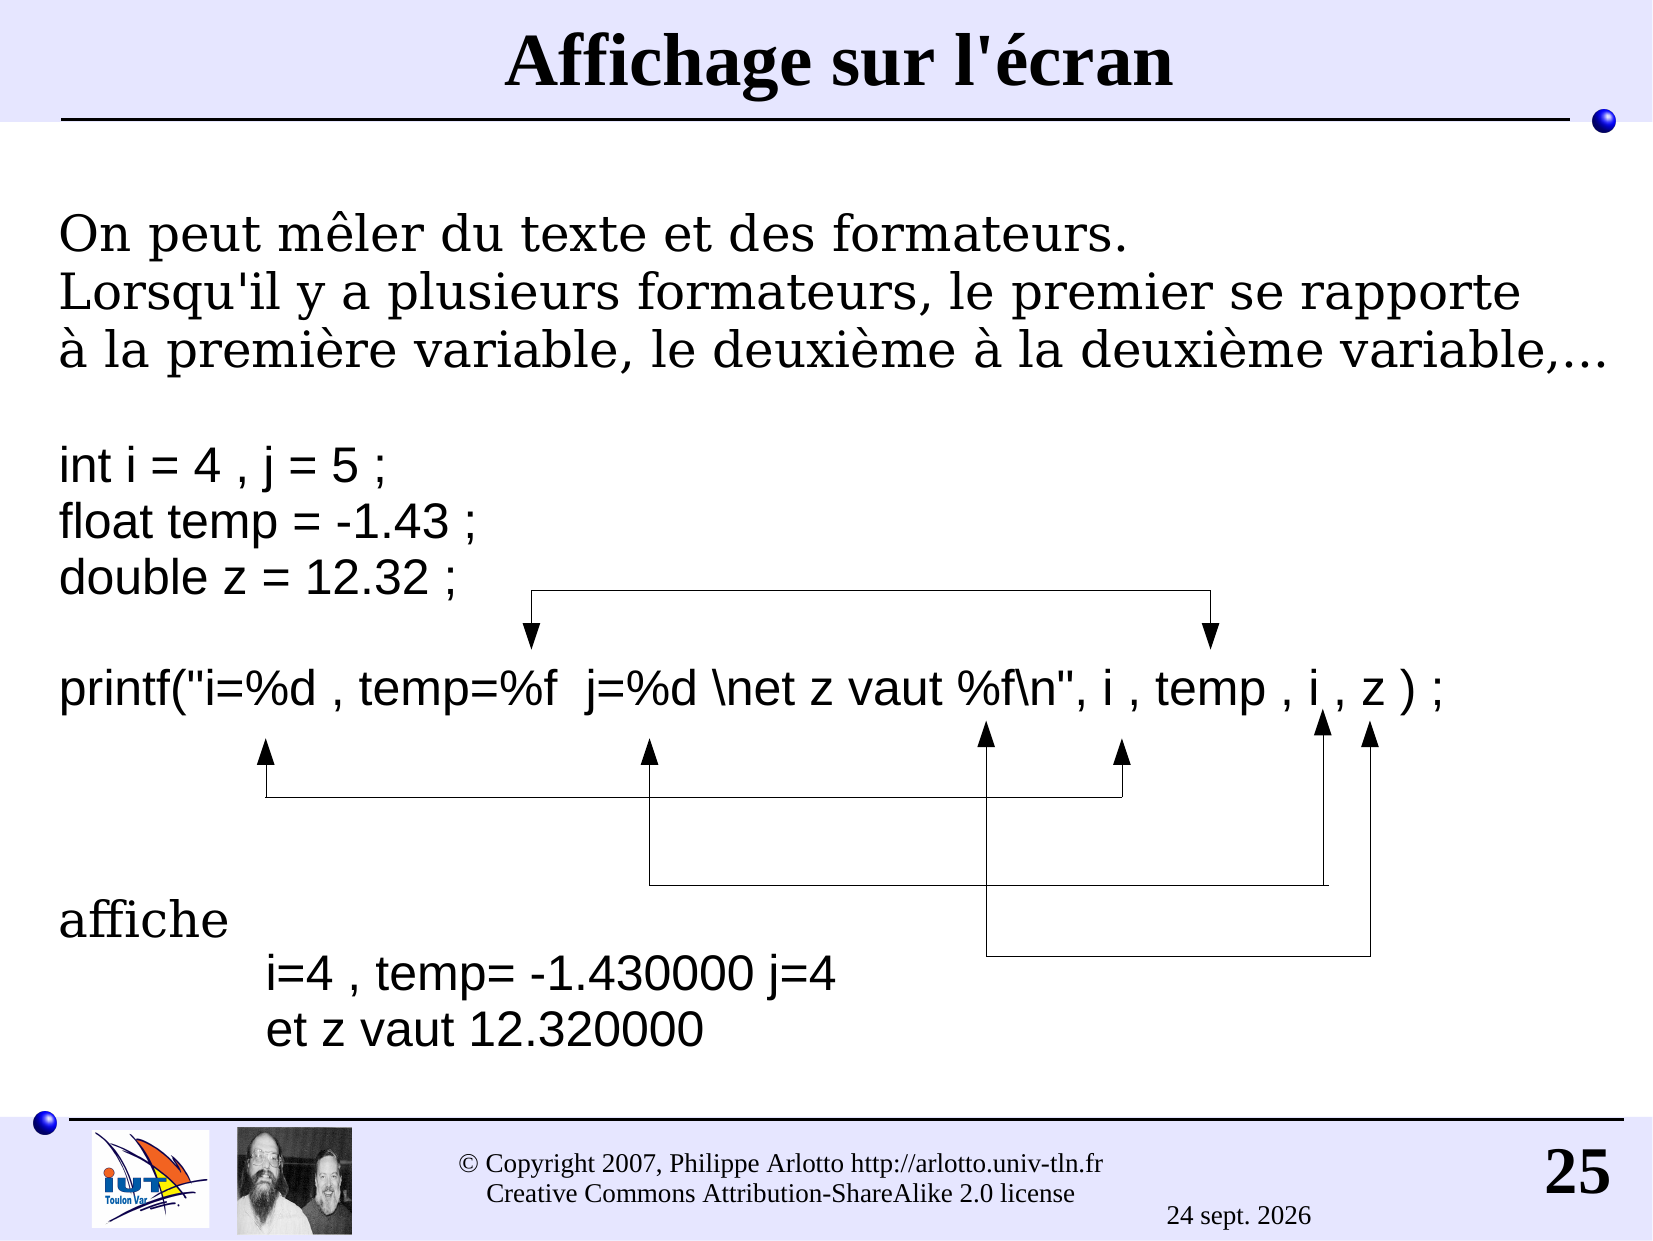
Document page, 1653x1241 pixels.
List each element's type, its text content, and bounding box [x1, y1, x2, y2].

text_box i=4 , temp= -1.430000 j=4 et z vaut 12.320000 [265, 945, 838, 1057]
text_box On peut mêler du texte et des formateurs. Lorsqu'il y a plusieurs formateurs, le premier se rapporte à la première variable, le deuxième à la deuxième variable,... int i = 4 , j = 5 ; float temp = -1.43 ; double z = 12.32 ; printf("i=%d , temp=%f j=%d \net z vaut %f\n", i , temp , i , z ) ; affiche [58, 204, 1612, 1066]
title Affichage sur l'écran [95, 11, 1585, 110]
picture [237, 1127, 352, 1235]
